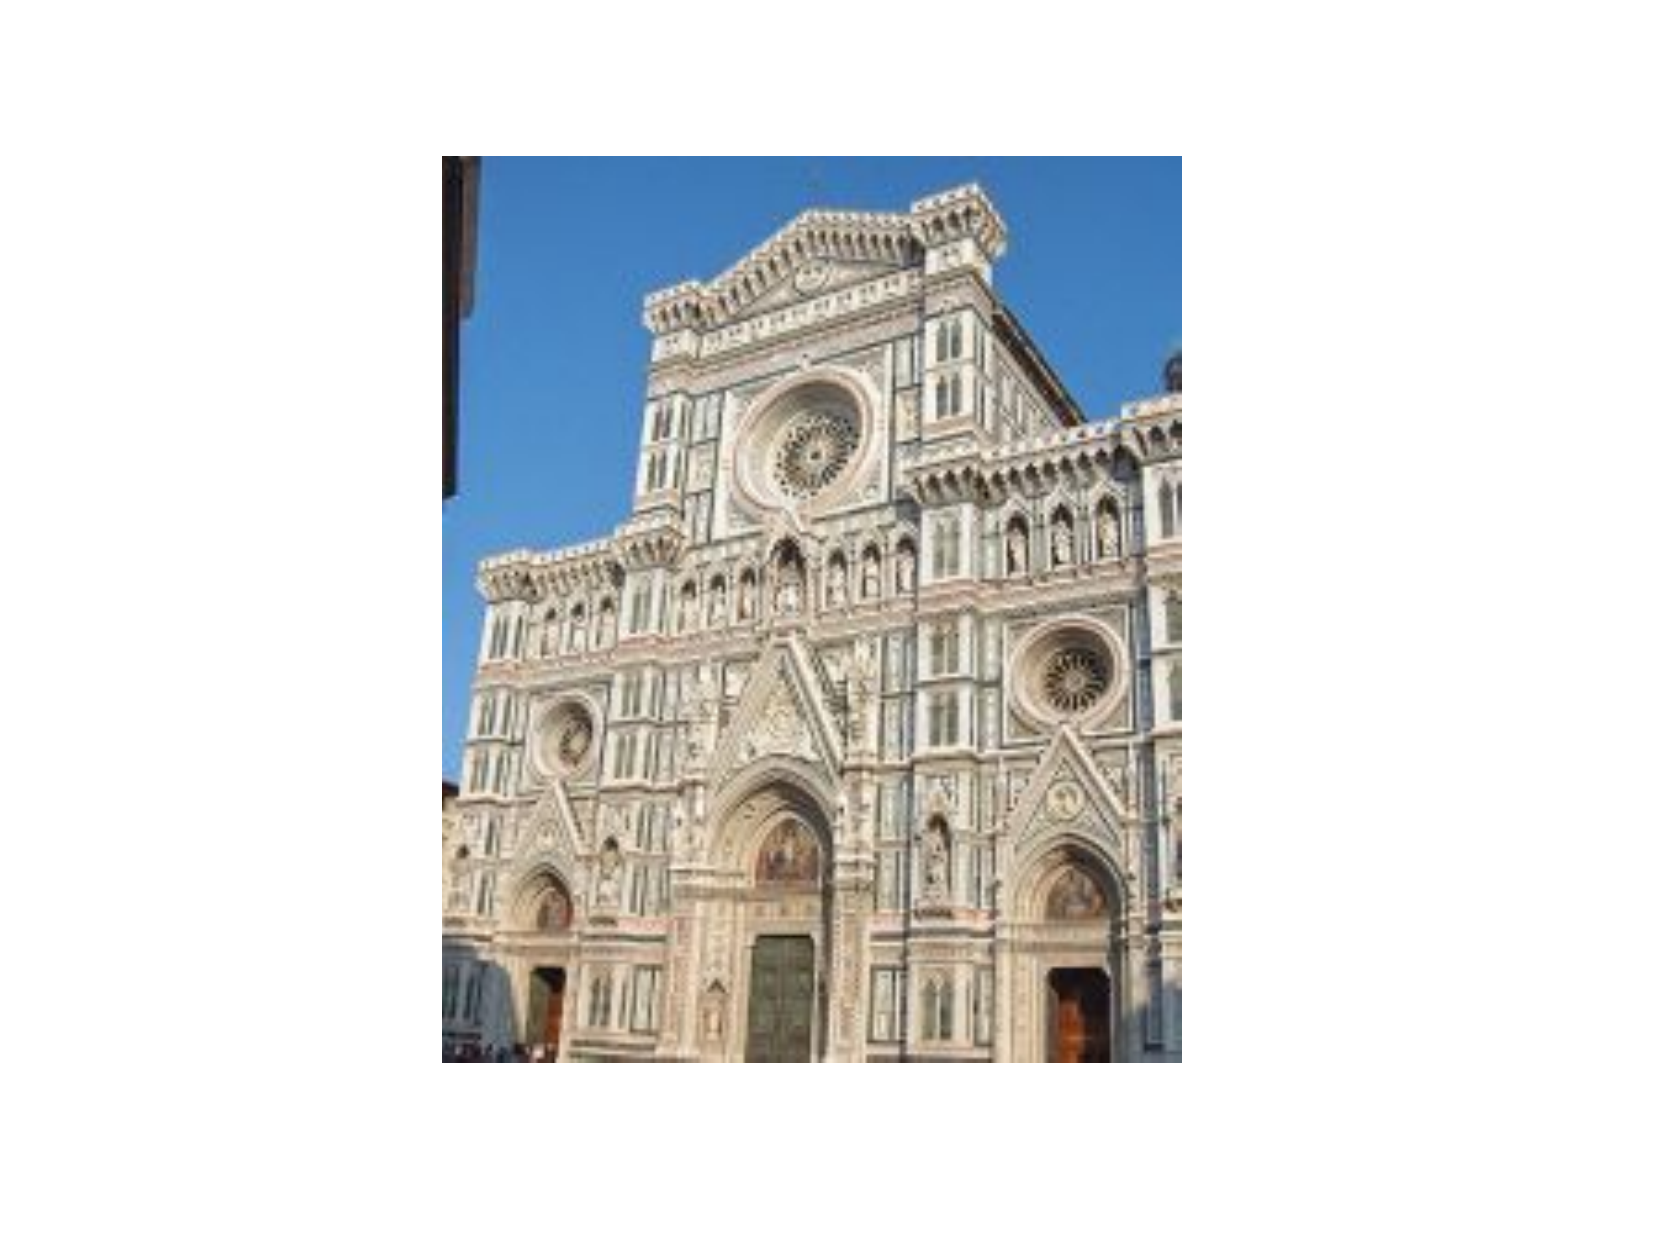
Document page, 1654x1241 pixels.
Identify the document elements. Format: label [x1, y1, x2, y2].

picture [442, 156, 1182, 1063]
